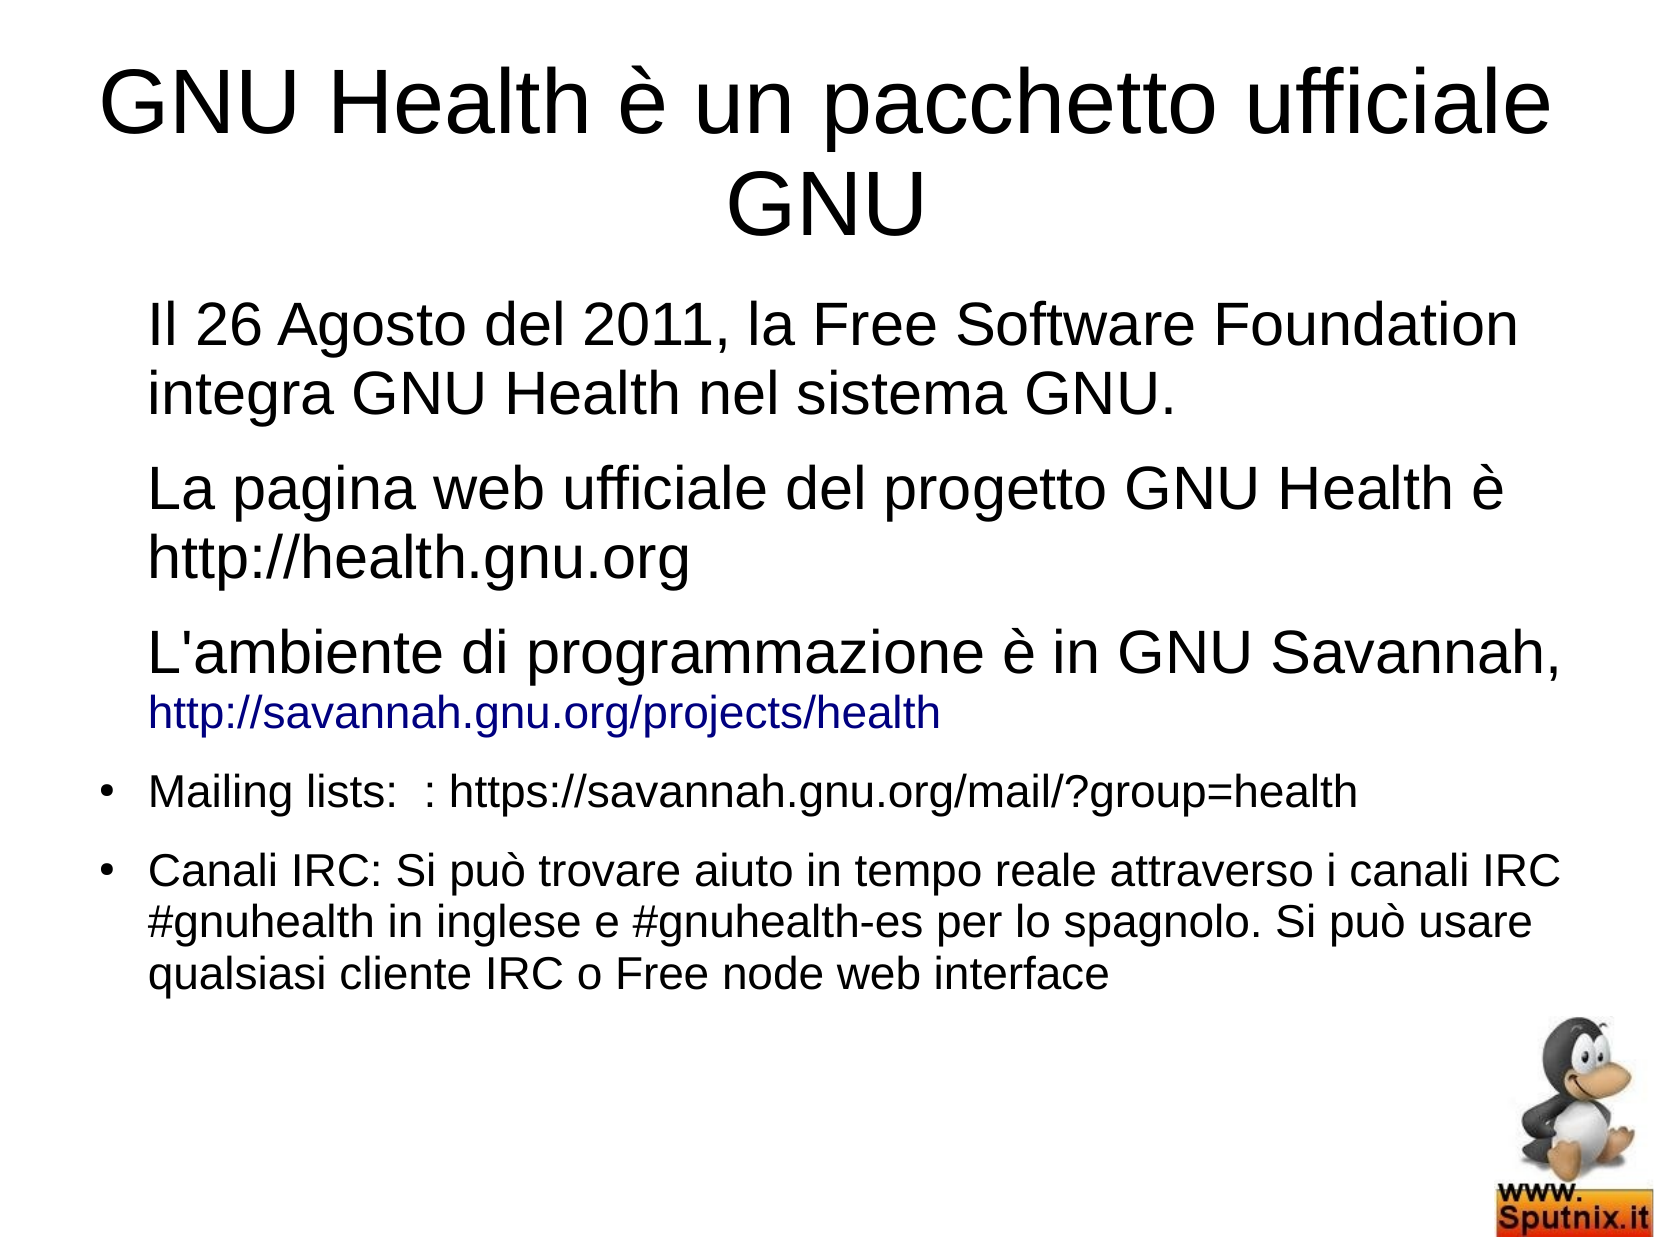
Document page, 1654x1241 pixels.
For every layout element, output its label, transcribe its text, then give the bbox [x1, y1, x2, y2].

list Il 26 Agosto del 2011, la Free Software Foundation integra GNU Health nel sistema GNU. La pagina web ufficiale del progetto GNU Health è http://health.gnu.org L'ambiente di programmazione è in GNU Savannah, http://savannah.gnu.org/projects/health Mailing lists: : https://savannah.gnu.org/mail/?group=health Canali IRC: Si può trovare aiuto in tempo reale attraverso i canali IRC #gnuhealth in inglese e #gnuhealth-es per lo spagnolo. Si può usare qualsiasi cliente IRC o Free node web interface [82, 290, 1571, 1010]
picture [1494, 1016, 1654, 1237]
title GNU Health è un pacchetto ufficiale GNU [82, 49, 1571, 257]
